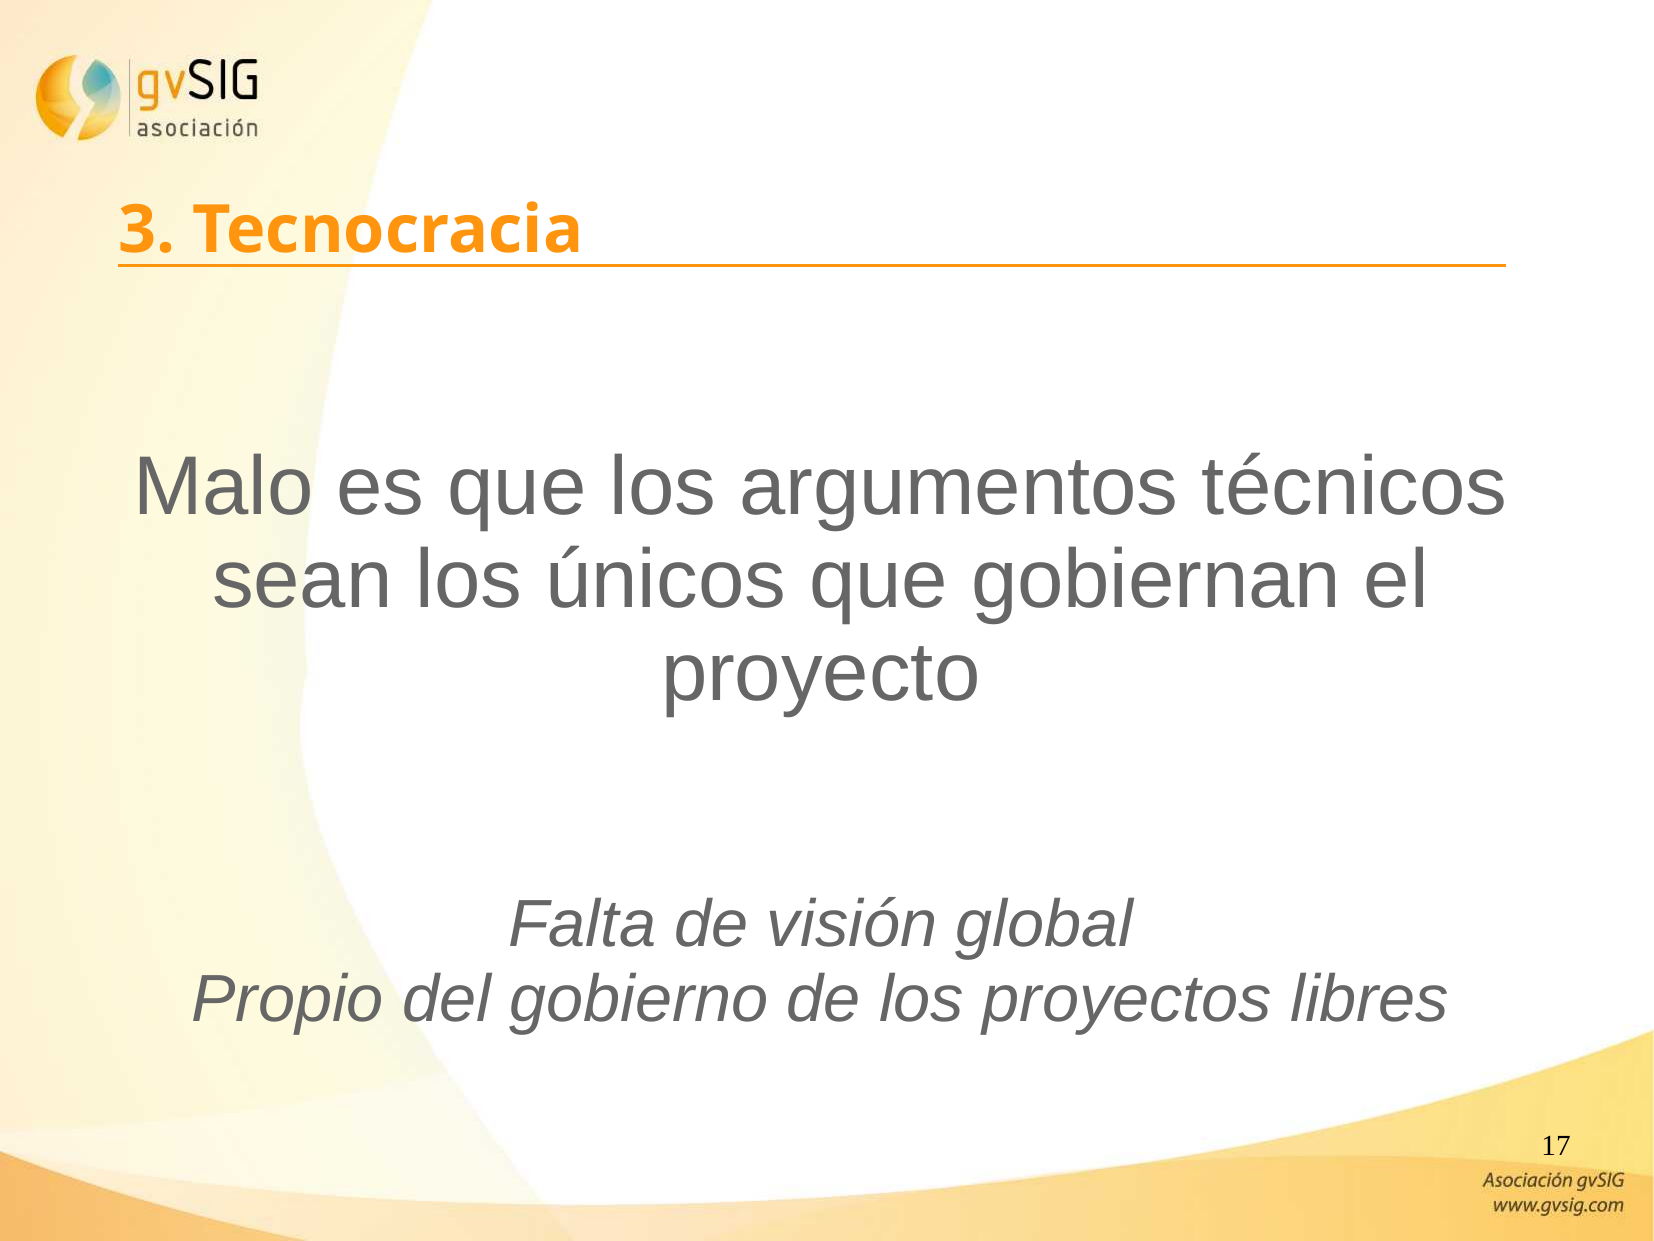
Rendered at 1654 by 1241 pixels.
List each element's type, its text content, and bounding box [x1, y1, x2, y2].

text_box Malo es que los argumentos técnicos sean los únicos que gobiernan el proyecto Falta de visión global Propio del gobierno de los proyectos libres [112, 432, 1530, 1128]
picture [0, 0, 1654, 1241]
title 3. Tecnocracia [118, 177, 1607, 276]
